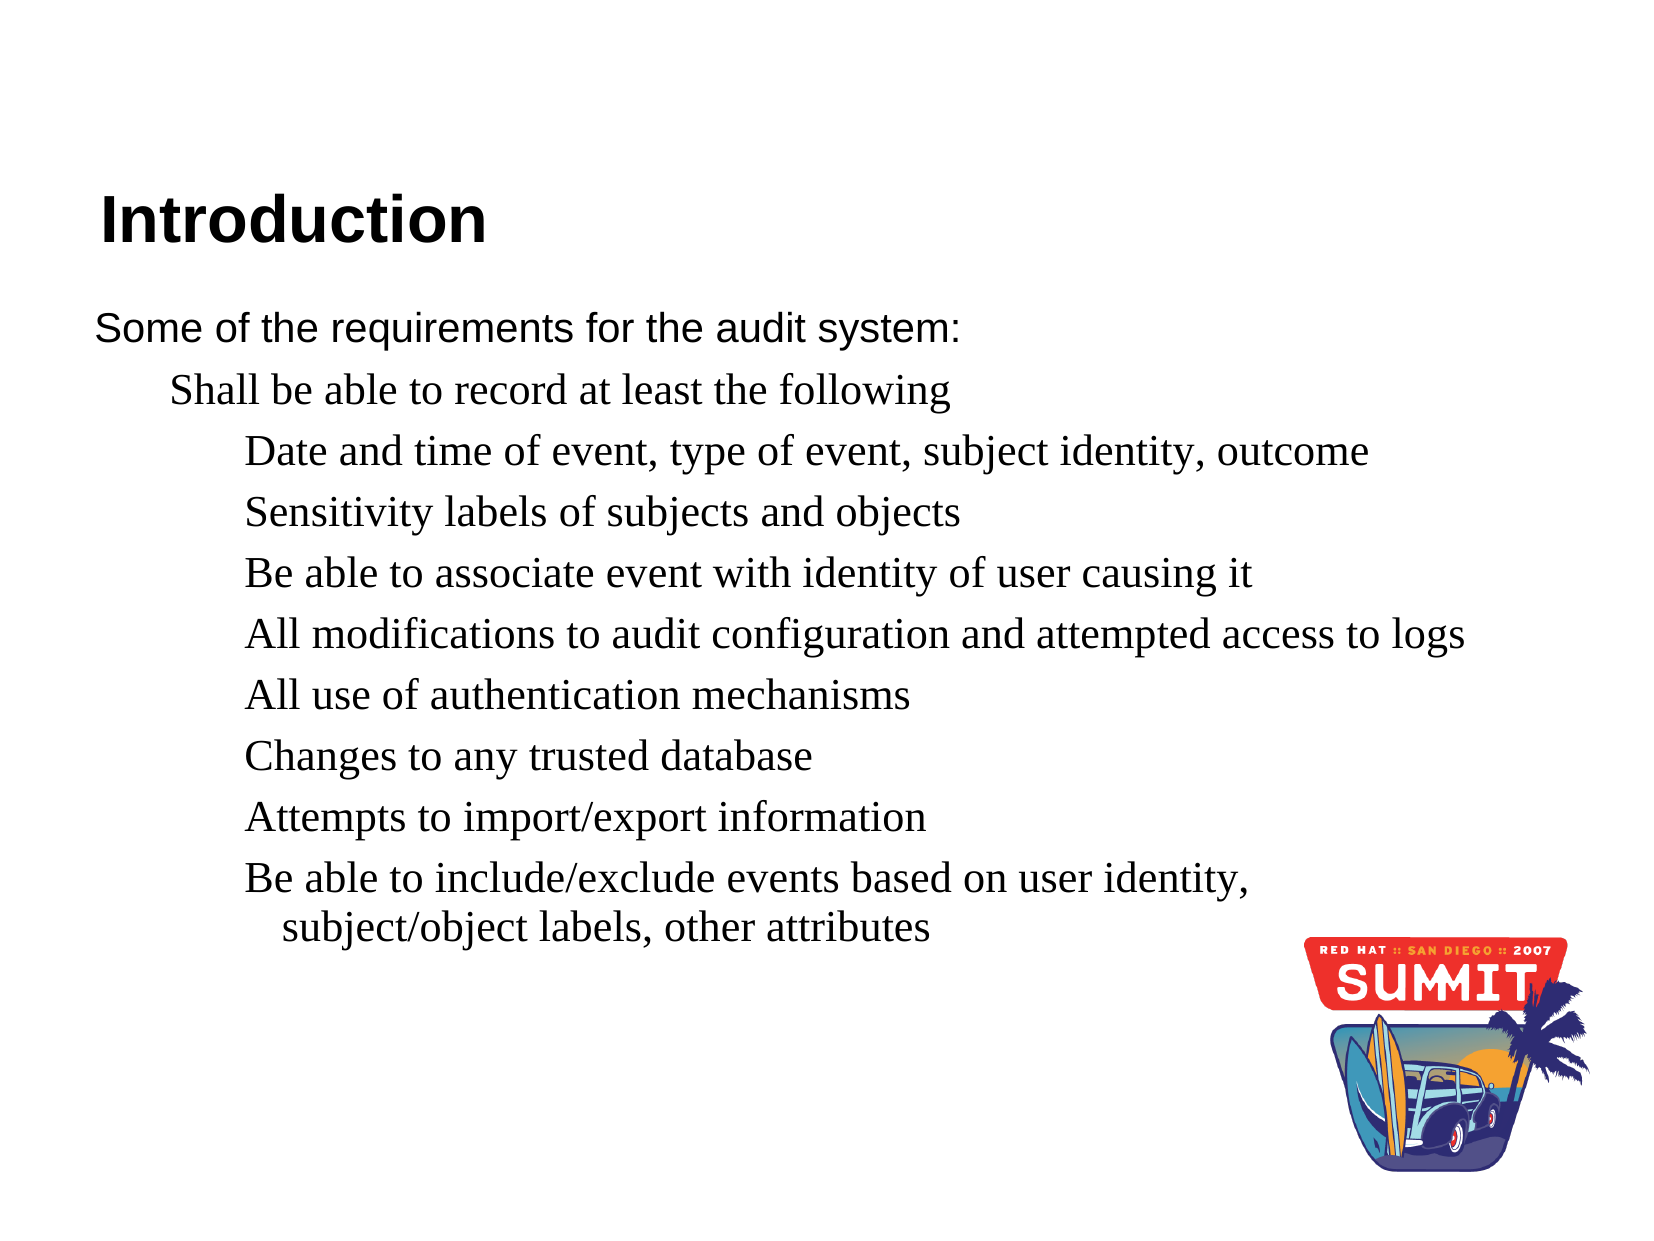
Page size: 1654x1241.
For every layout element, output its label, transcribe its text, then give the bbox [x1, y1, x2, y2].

list Some of the requirements for the audit system: Shall be able to record at least the following Date and time of event, type of event, subject identity, outcome Sensitivity labels of subjects and objects Be able to associate event with identity of user causing it All modifications to audit configuration and attempted access to logs All use of authentication mechanisms Changes to any trusted database Attempts to import/export information Be able to include/exclude events based on user identity, subject/object labels, other attributes [94, 304, 1500, 1174]
title Introduction [100, 164, 1506, 275]
picture [1500, 937, 1590, 1172]
